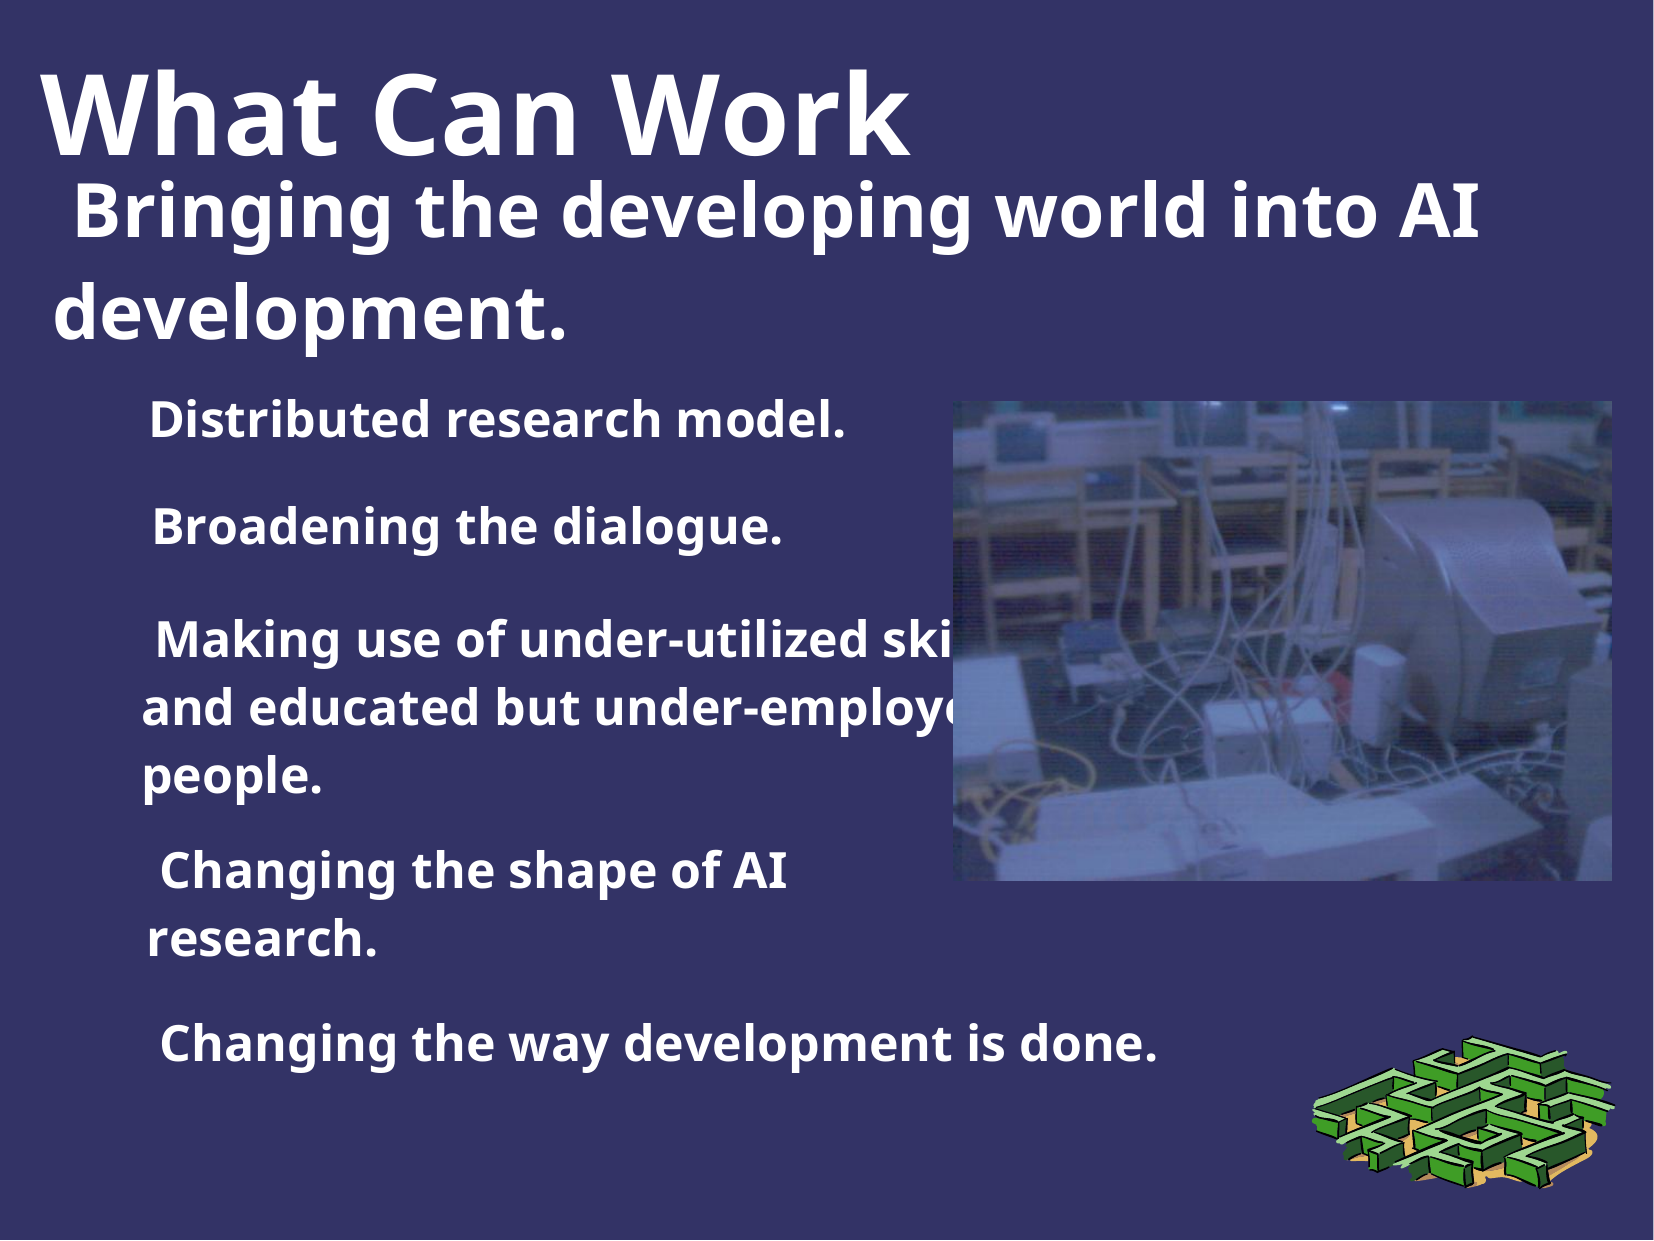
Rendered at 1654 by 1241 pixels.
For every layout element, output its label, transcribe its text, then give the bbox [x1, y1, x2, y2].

text_box Changing the shape of AI research. [131, 827, 976, 959]
text_box What Can Work [25, 27, 879, 178]
picture [953, 401, 1612, 881]
text_box Making use of under-utilized skills and educated but under-employed people. [126, 596, 953, 786]
text_box Distributed research model. [120, 377, 884, 451]
text_box Changing the way development is done. [132, 1000, 1204, 1074]
text_box Broadening the dialogue. [123, 483, 810, 557]
text_box Bringing the developing world into AI development. [37, 150, 1579, 345]
